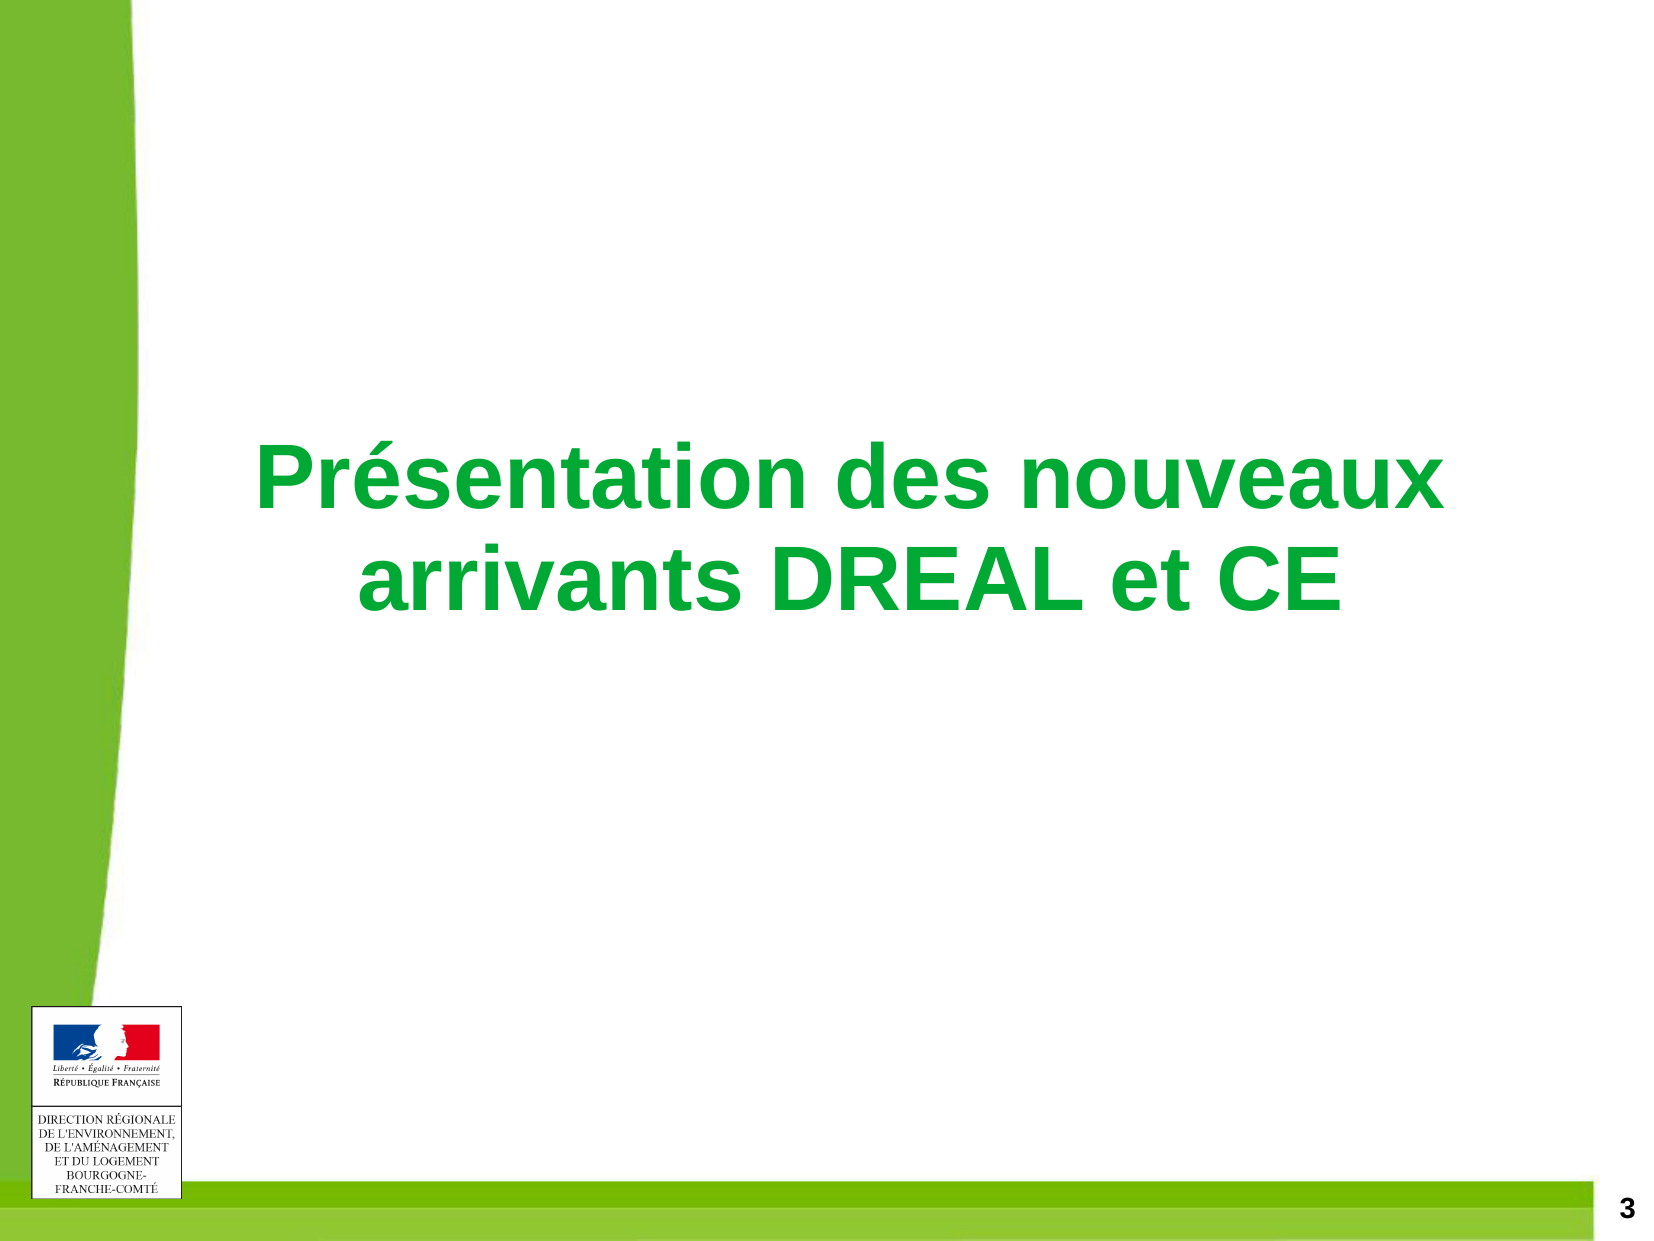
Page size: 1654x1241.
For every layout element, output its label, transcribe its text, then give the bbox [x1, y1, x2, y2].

picture [0, 0, 1653, 1241]
title Présentation des nouveaux arrivants DREAL et CE [106, 424, 1595, 632]
